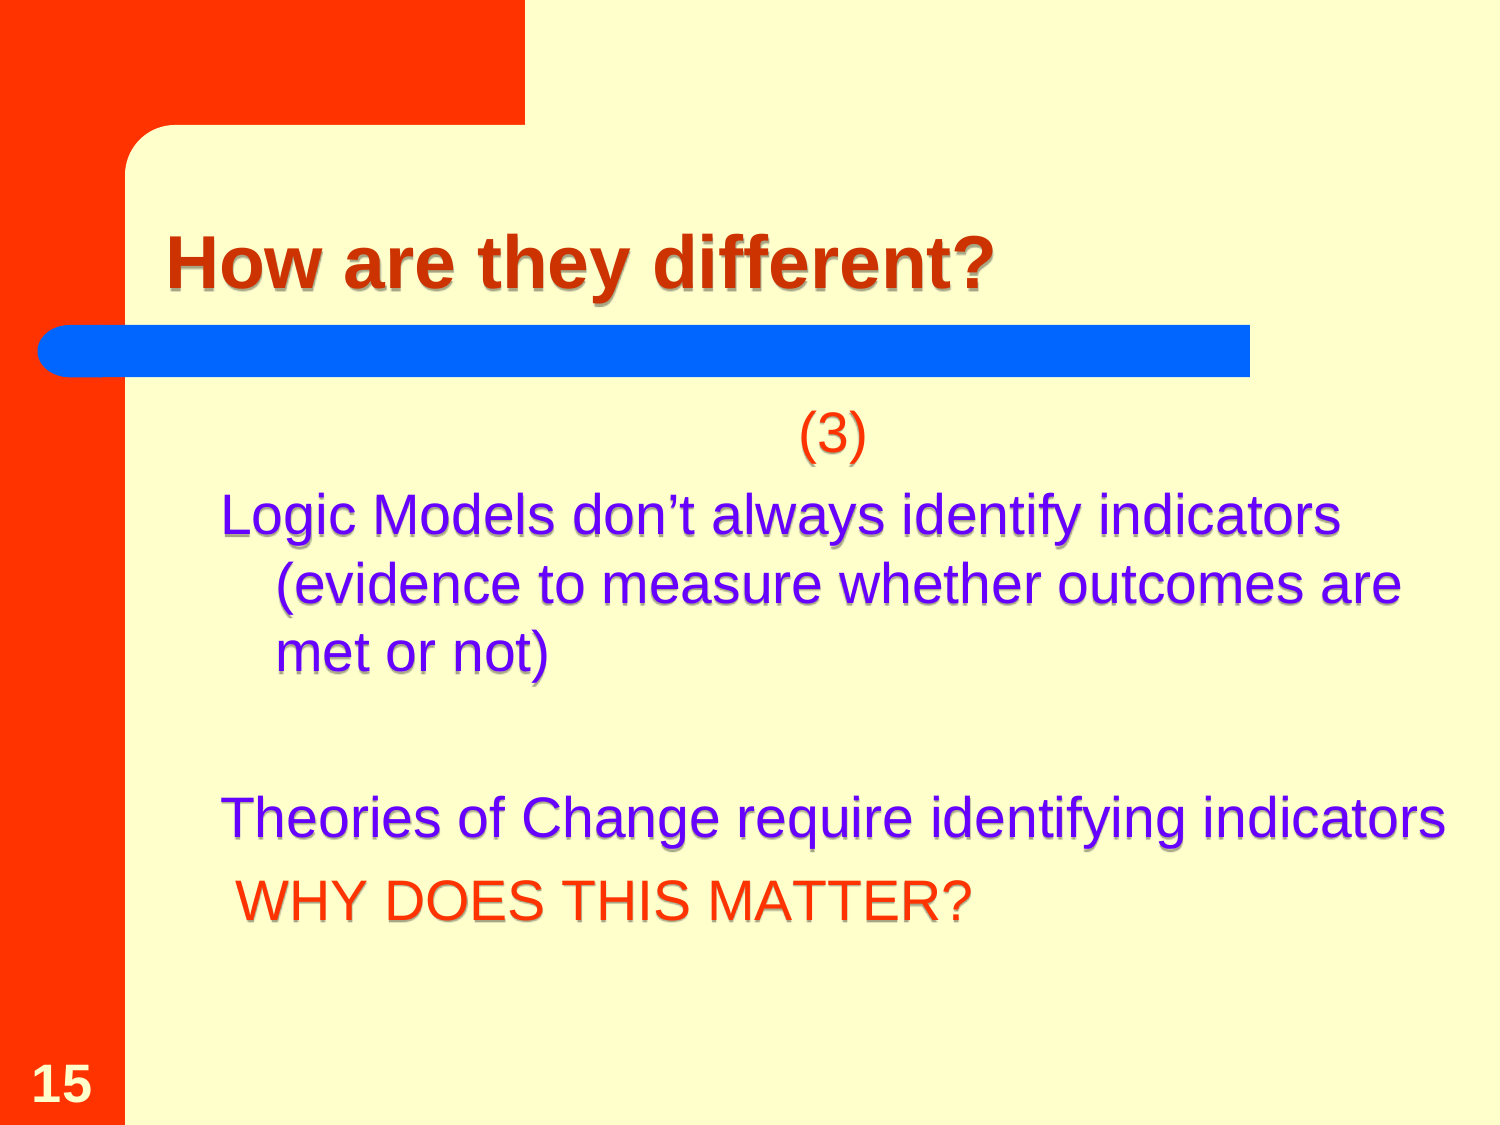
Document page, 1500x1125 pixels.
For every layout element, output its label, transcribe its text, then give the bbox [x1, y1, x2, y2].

title How are they different? [150, 125, 1463, 313]
list (3) Logic Models don’t always identify indicators (evidence to measure whether outcomes are met or not) Theories of Change require identifying indicators WHY DOES THIS MATTER? [150, 387, 1463, 1001]
text_box [13, 1040, 111, 1121]
